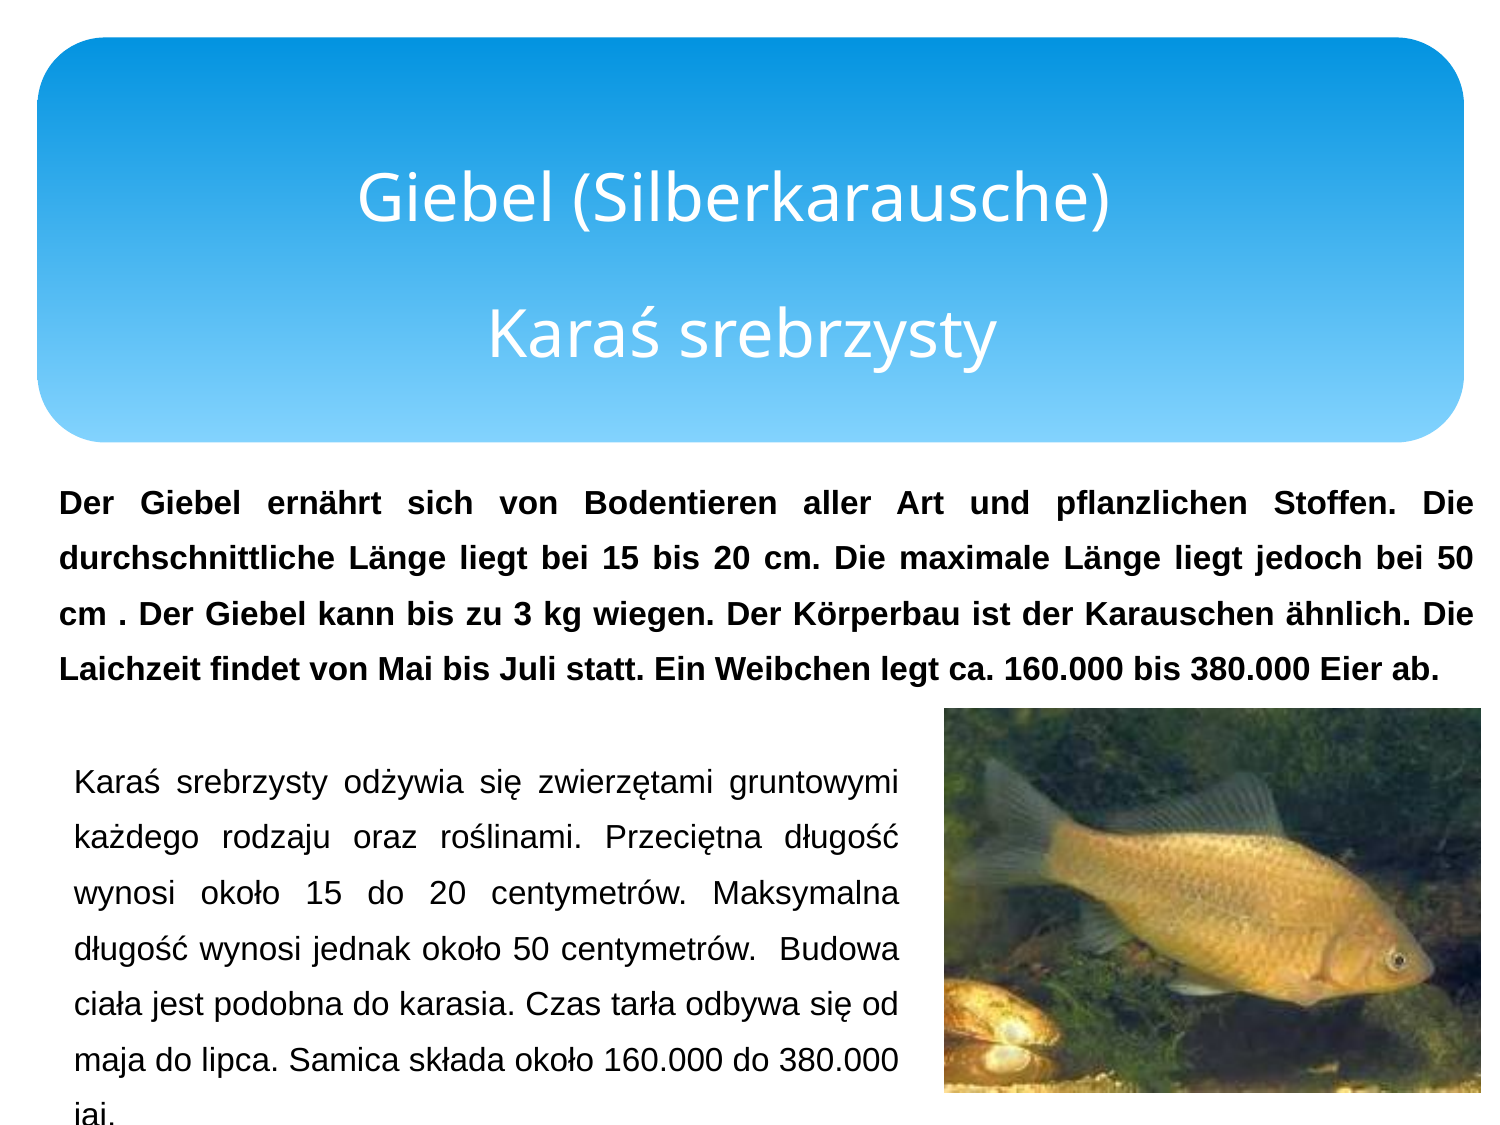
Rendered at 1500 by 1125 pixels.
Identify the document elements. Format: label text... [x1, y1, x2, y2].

subtitle Der Giebel ernährt sich von Bodentieren aller Art und pflanzlichen Stoffen. Die durchschnittliche Länge liegt bei 15 bis 20 cm. Die maximale Länge liegt jedoch bei 50 cm . Der Giebel kann bis zu 3 kg wiegen. Der Körperbau ist der Karauschen ähnlich. Die Laichzeit findet von Mai bis Juli statt. Ein Weibchen legt ca. 160.000 bis 380.000 Eier ab. [59, 444, 1477, 710]
text_box Karaś srebrzysty odżywia się zwierzętami gruntowymi każdego rodzaju oraz roślinami. Przeciętna długość wynosi około 15 do 20 centymetrów. Maksymalna długość wynosi jednak około 50 centymetrów. Budowa ciała jest podobna do karasia. Czas tarła odbywa się od maja do lipca. Samica składa około 160.000 do 380.000 jaj. [59, 737, 916, 1125]
title Giebel (Silberkarausche) Karaś srebrzysty [67, 106, 1418, 376]
picture [944, 708, 1481, 1093]
